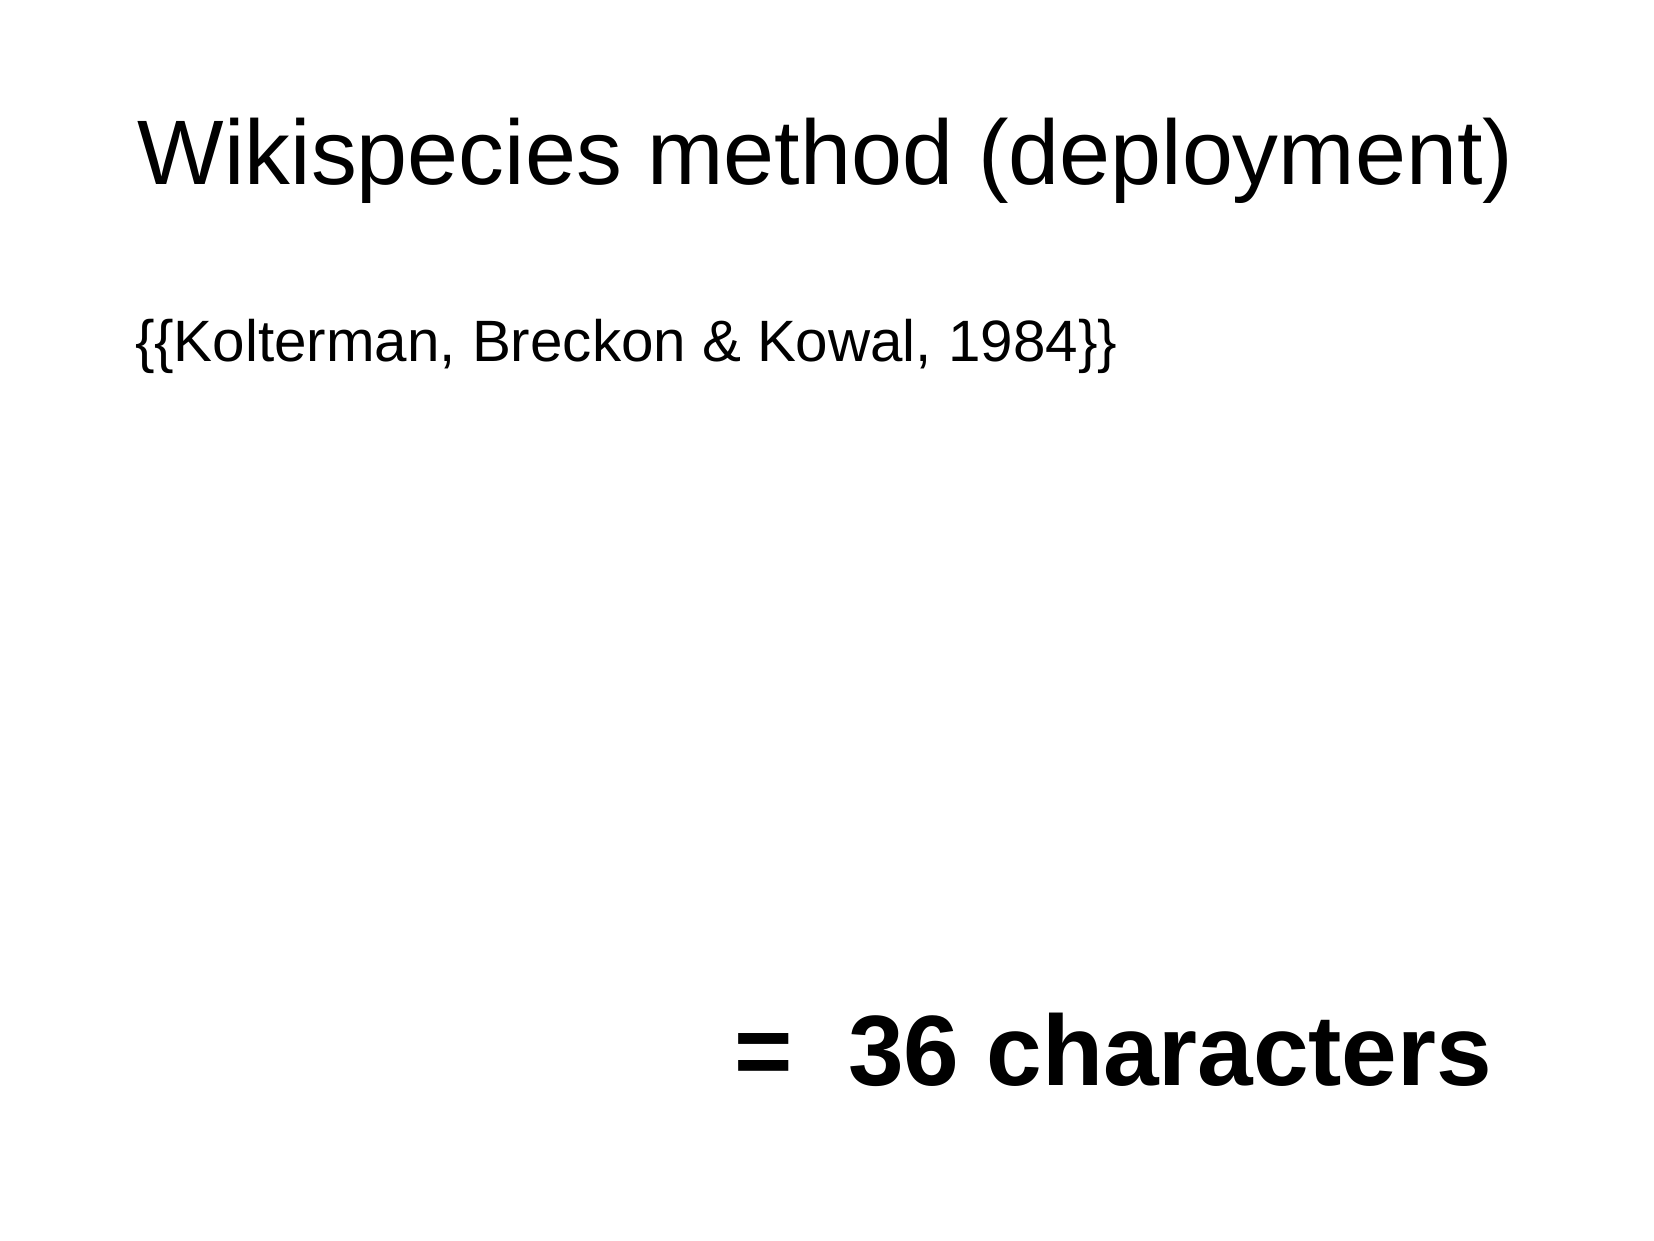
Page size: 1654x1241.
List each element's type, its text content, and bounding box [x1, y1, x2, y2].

text_box {{Kolterman, Breckon & Kowal, 1984}} [120, 301, 1534, 382]
title Wikispecies method (deployment) [82, 49, 1571, 257]
text_box = 36 characters [719, 987, 1568, 1129]
